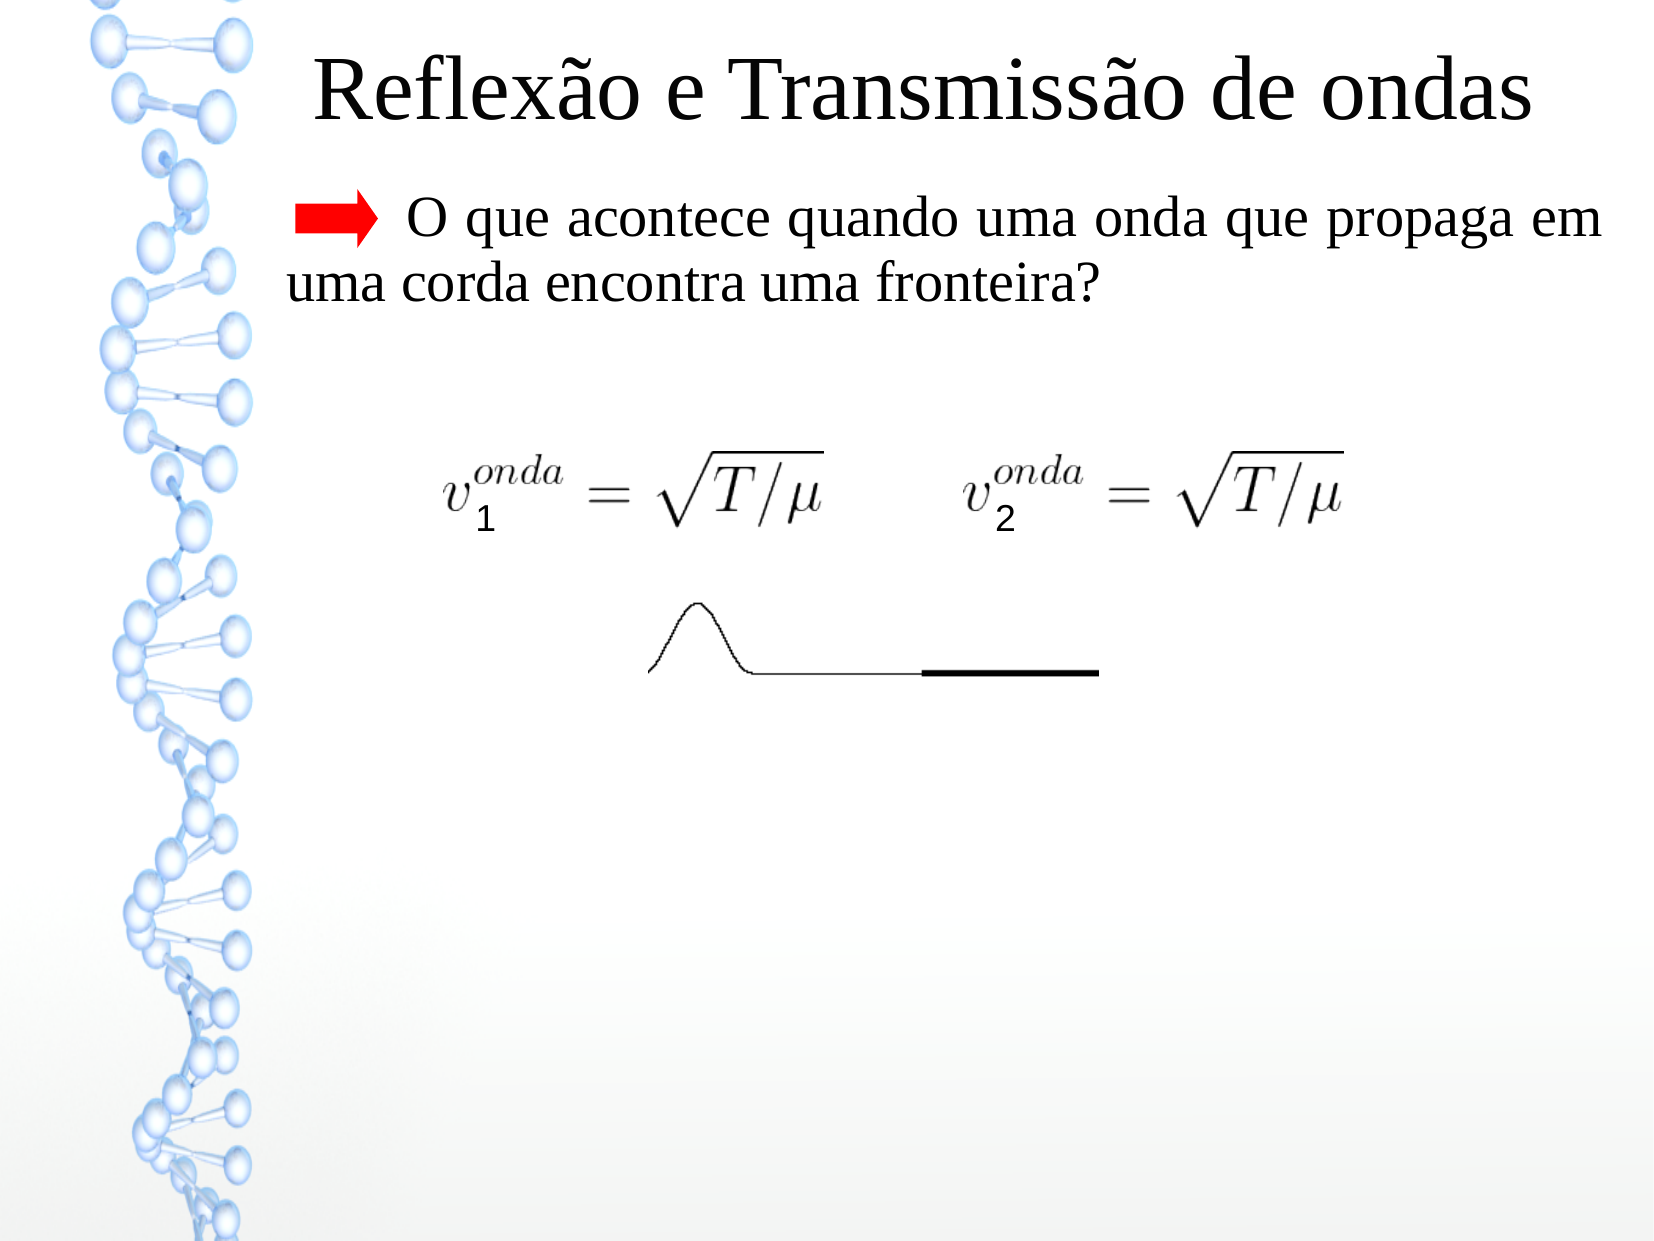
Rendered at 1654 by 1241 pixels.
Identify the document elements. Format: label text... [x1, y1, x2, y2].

text_box 1 [460, 490, 512, 547]
picture [0, 0, 1654, 1241]
title Reflexão e Transmissão de ondas [265, 37, 1583, 140]
text_box [295, 188, 378, 249]
text_box O que acontece quando uma onda que propaga em uma corda encontra uma fronteira? [271, 177, 1619, 745]
text_box 2 [980, 490, 1031, 547]
